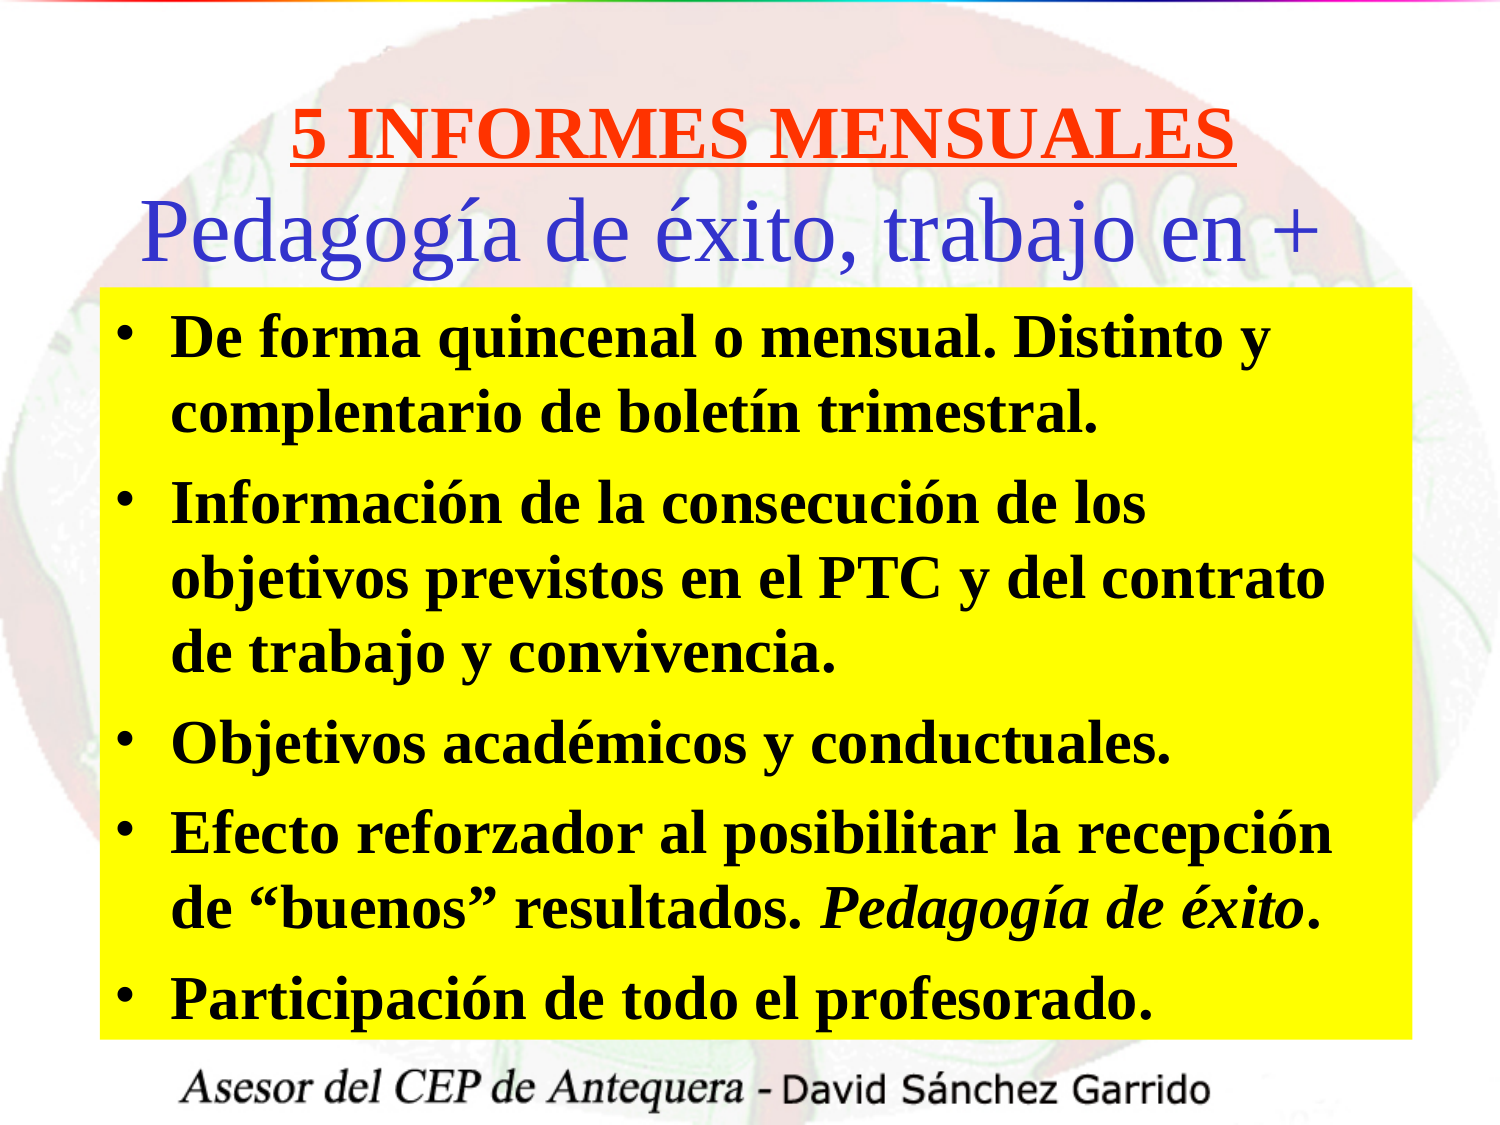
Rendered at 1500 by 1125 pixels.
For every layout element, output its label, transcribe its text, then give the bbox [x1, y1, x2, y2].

text_box De forma quincenal o mensual. Distinto y complentario de boletín trimestral. Información de la consecución de los objetivos previstos en el PTC y del contrato de trabajo y convivencia. Objetivos académicos y conductuales. Efecto reforzador al posibilitar la recepción de “buenos” resultados. Pedagogía de éxito. Participación de todo el profesorado. [99, 287, 1413, 1040]
text_box Pedagogía de éxito, trabajo en + [125, 162, 1340, 288]
picture [0, 0, 1500, 1125]
text_box 5 INFORMES MENSUALES [88, 76, 1439, 182]
